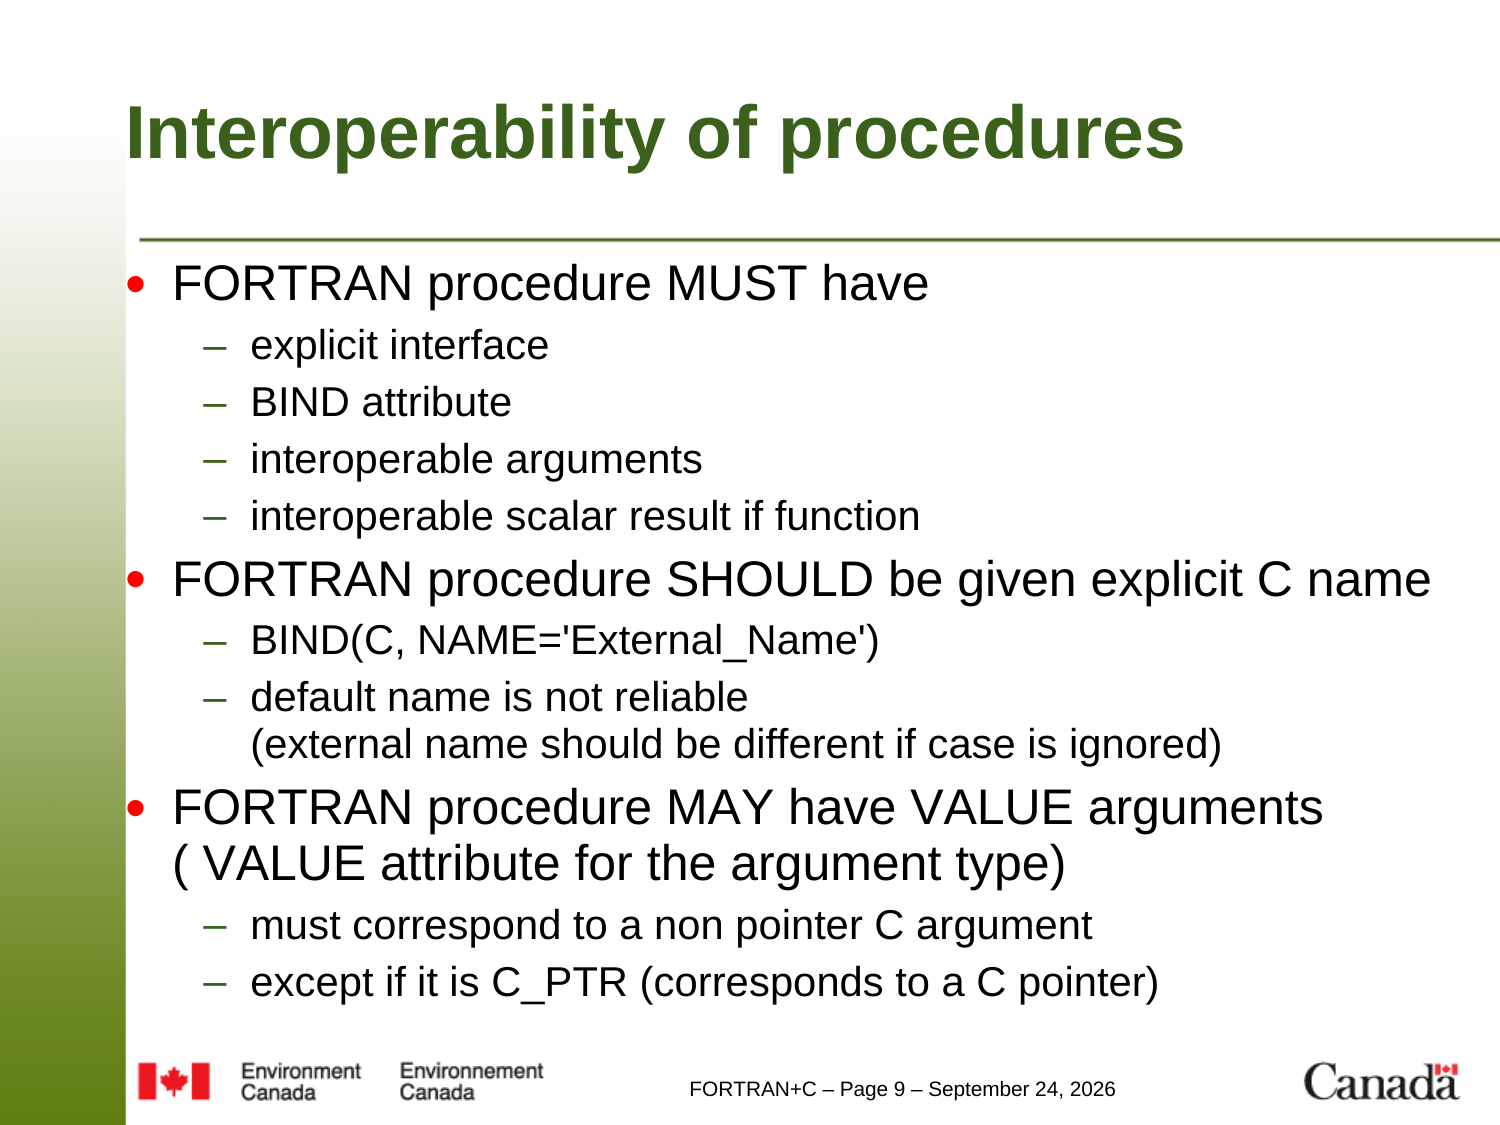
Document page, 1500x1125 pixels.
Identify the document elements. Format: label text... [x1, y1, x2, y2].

list FORTRAN procedure MUST have explicit interface BIND attribute interoperable arguments interoperable scalar result if function FORTRAN procedure SHOULD be given explicit C name BIND(C, NAME='External_Name') default name is not reliable (external name should be different if case is ignored) FORTRAN procedure MAY have VALUE arguments ( VALUE attribute for the argument type) must correspond to a non pointer C argument except if it is C_PTR (corresponds to a C pointer) [125, 255, 1463, 1009]
title Interoperability of procedures [125, 52, 1463, 213]
picture [0, 0, 1500, 1125]
